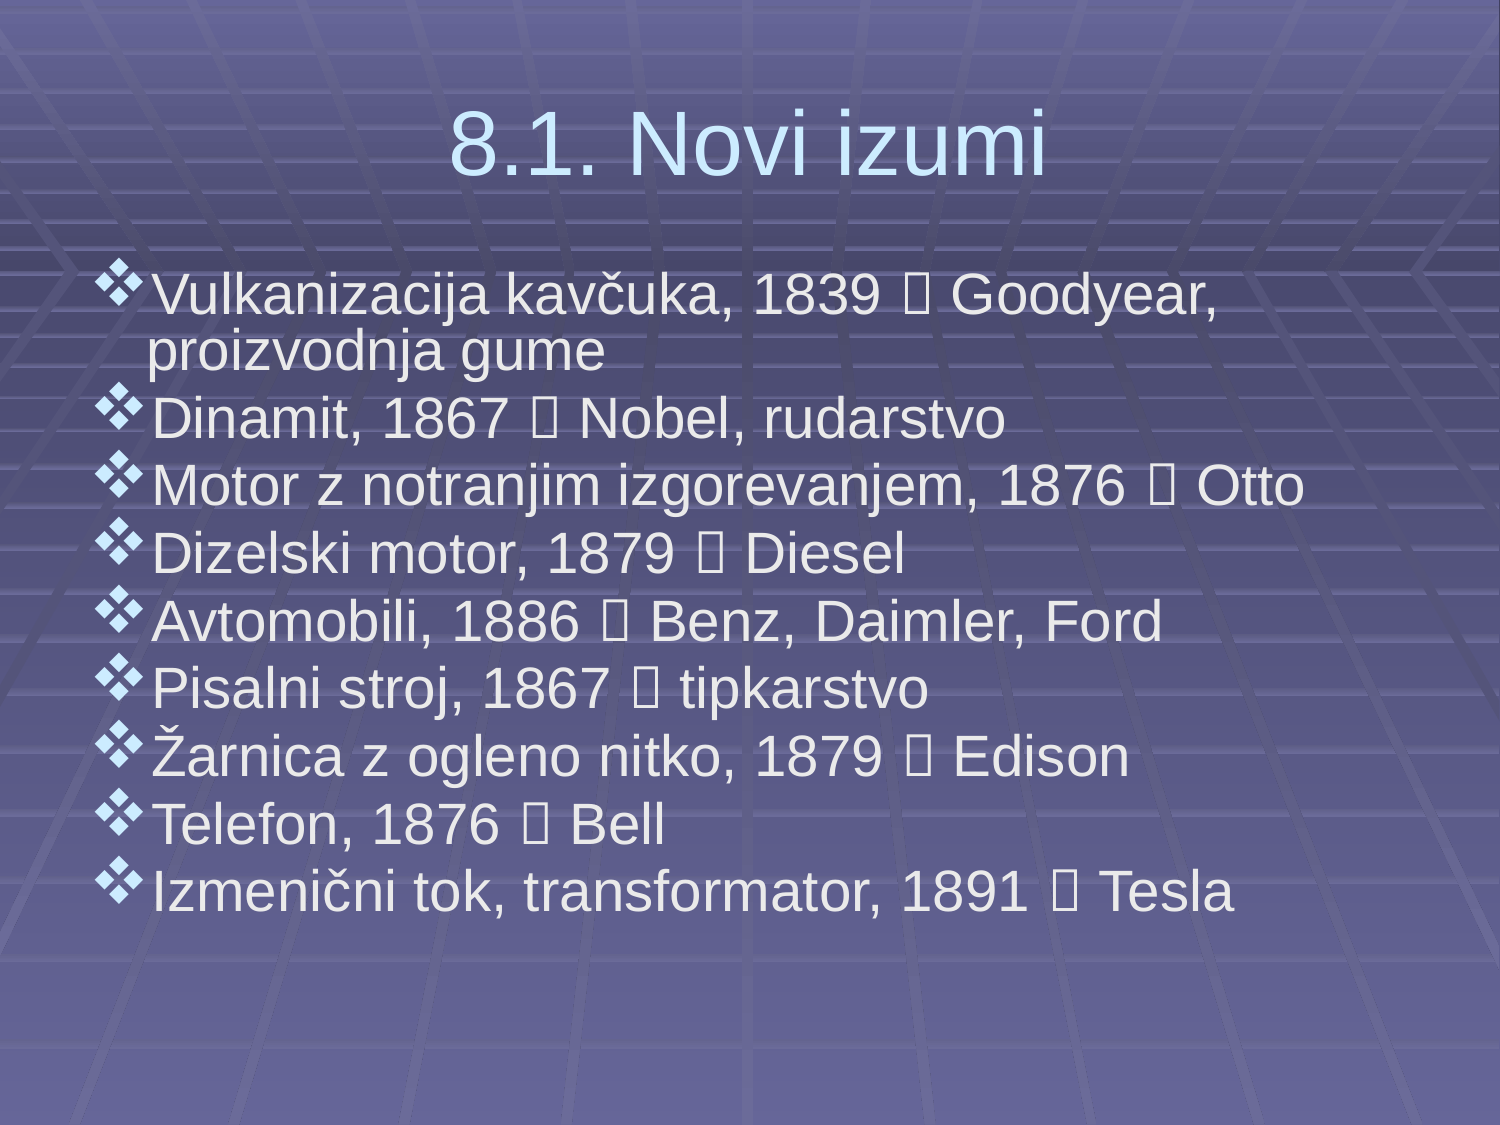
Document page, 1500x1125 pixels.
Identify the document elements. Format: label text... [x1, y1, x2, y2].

list Vulkanizacija kavčuka, 1839  Goodyear, proizvodnja gume Dinamit, 1867  Nobel, rudarstvo Motor z notranjim izgorevanjem, 1876  Otto Dizelski motor, 1879  Diesel Avtomobili, 1886  Benz, Daimler, Ford Pisalni stroj, 1867  tipkarstvo Žarnica z ogleno nitko, 1879  Edison Telefon, 1876  Bell Izmenični tok, transformator, 1891  Tesla [74, 262, 1425, 1000]
title 8.1. Novi izumi [74, 44, 1425, 233]
